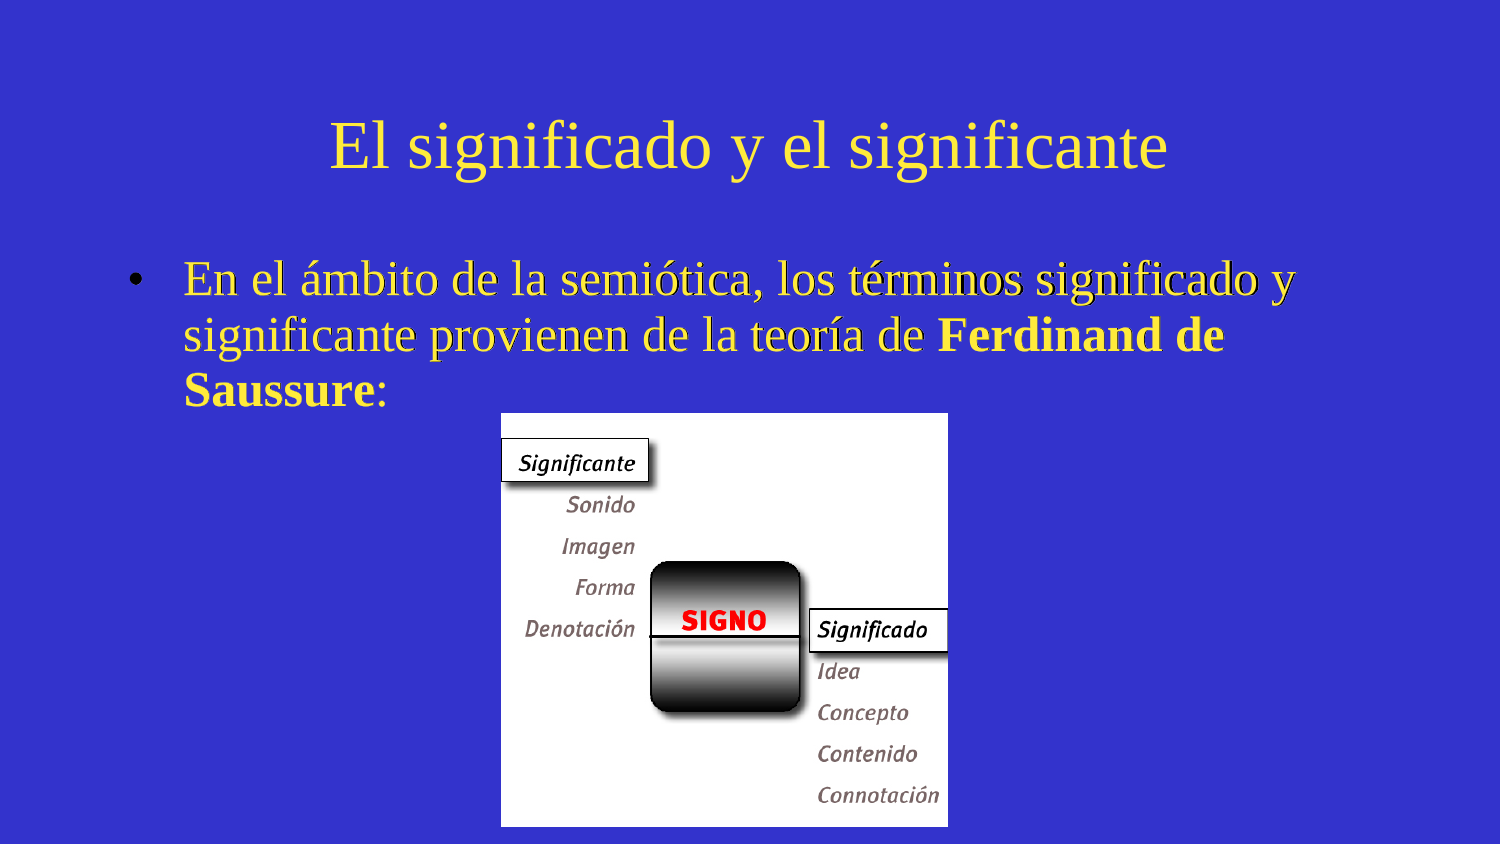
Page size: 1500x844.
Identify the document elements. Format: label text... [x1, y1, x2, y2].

title El significado y el significante [112, 57, 1388, 234]
list En el ámbito de la semiótica, los términos significado y significante provienen de la teoría de Ferdinand de Saussure: [112, 243, 1388, 443]
picture [501, 413, 948, 827]
